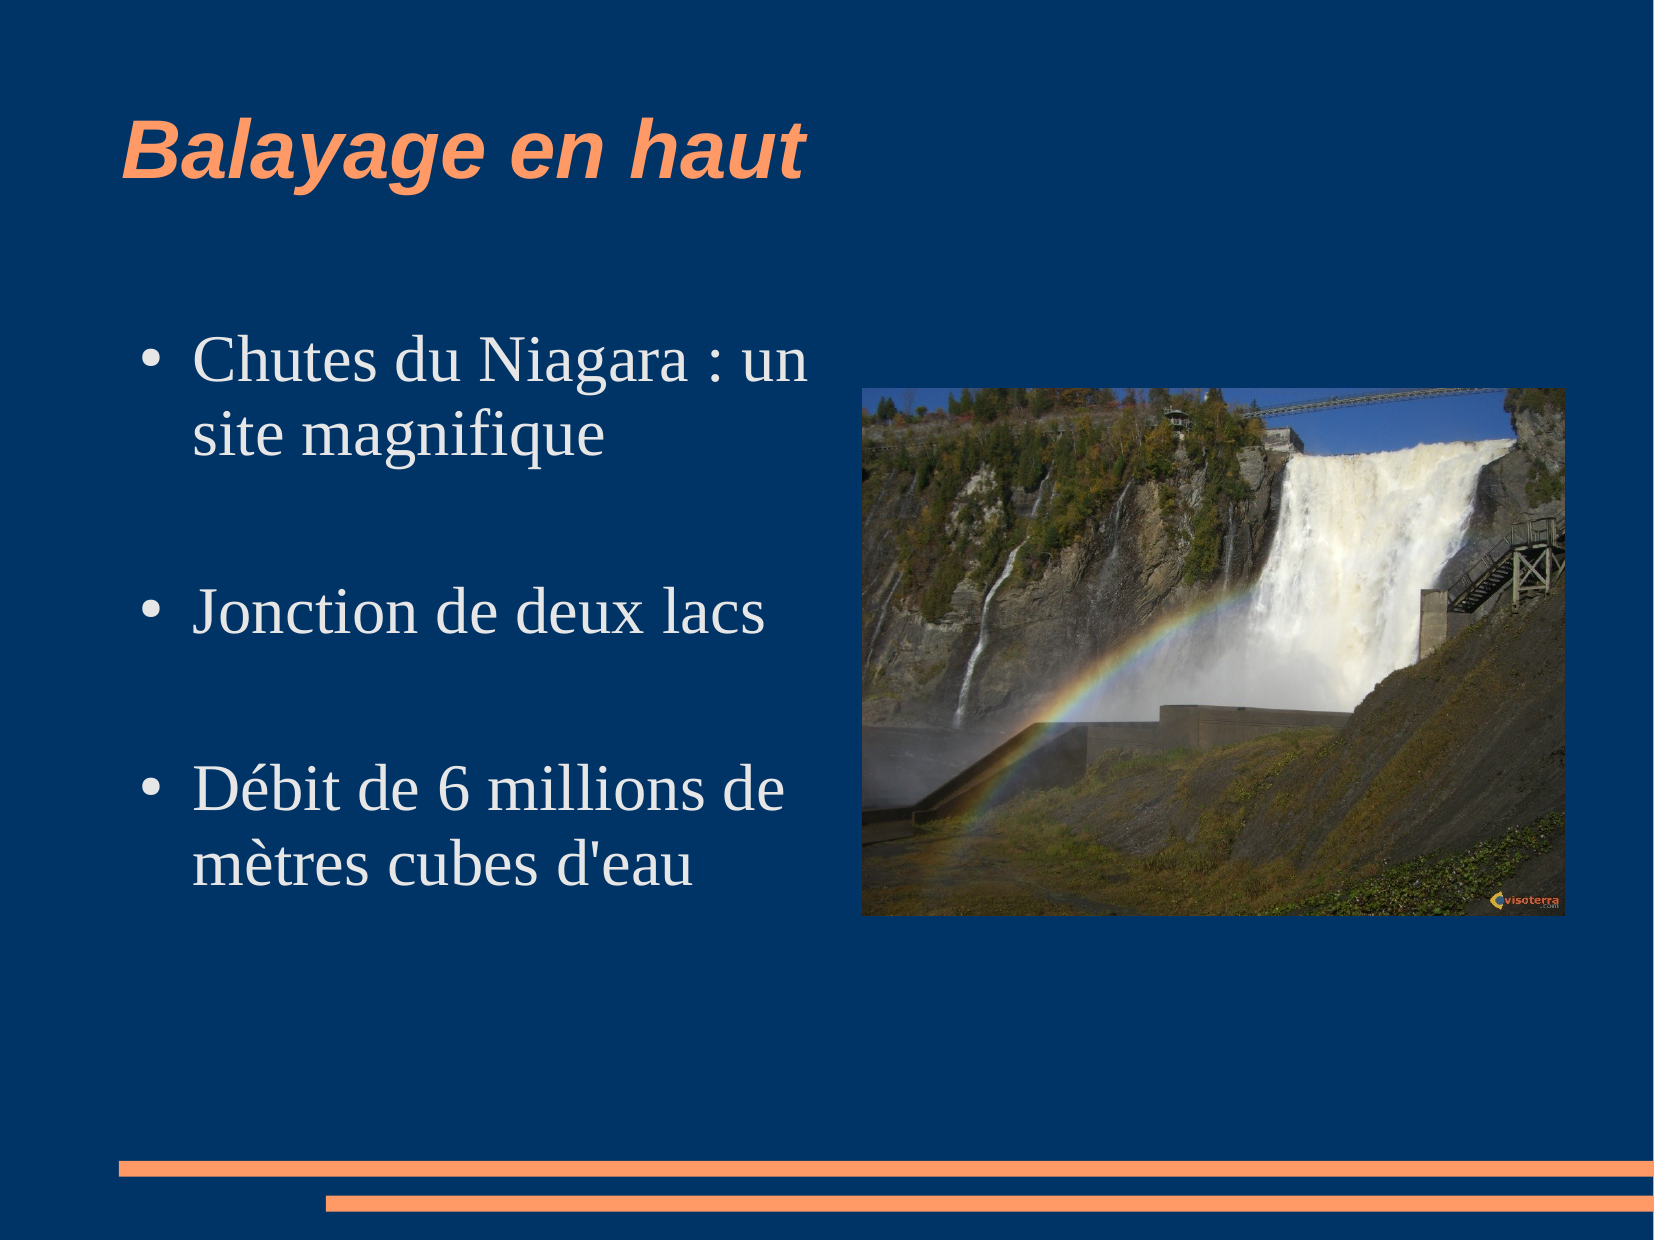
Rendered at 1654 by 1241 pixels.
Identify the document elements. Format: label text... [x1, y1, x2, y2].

list Chutes du Niagara : un site magnifique Jonction de deux lacs Débit de 6 millions de mètres cubes d'eau [121, 322, 824, 1132]
title Balayage en haut [121, 46, 1534, 254]
picture [862, 388, 1565, 916]
